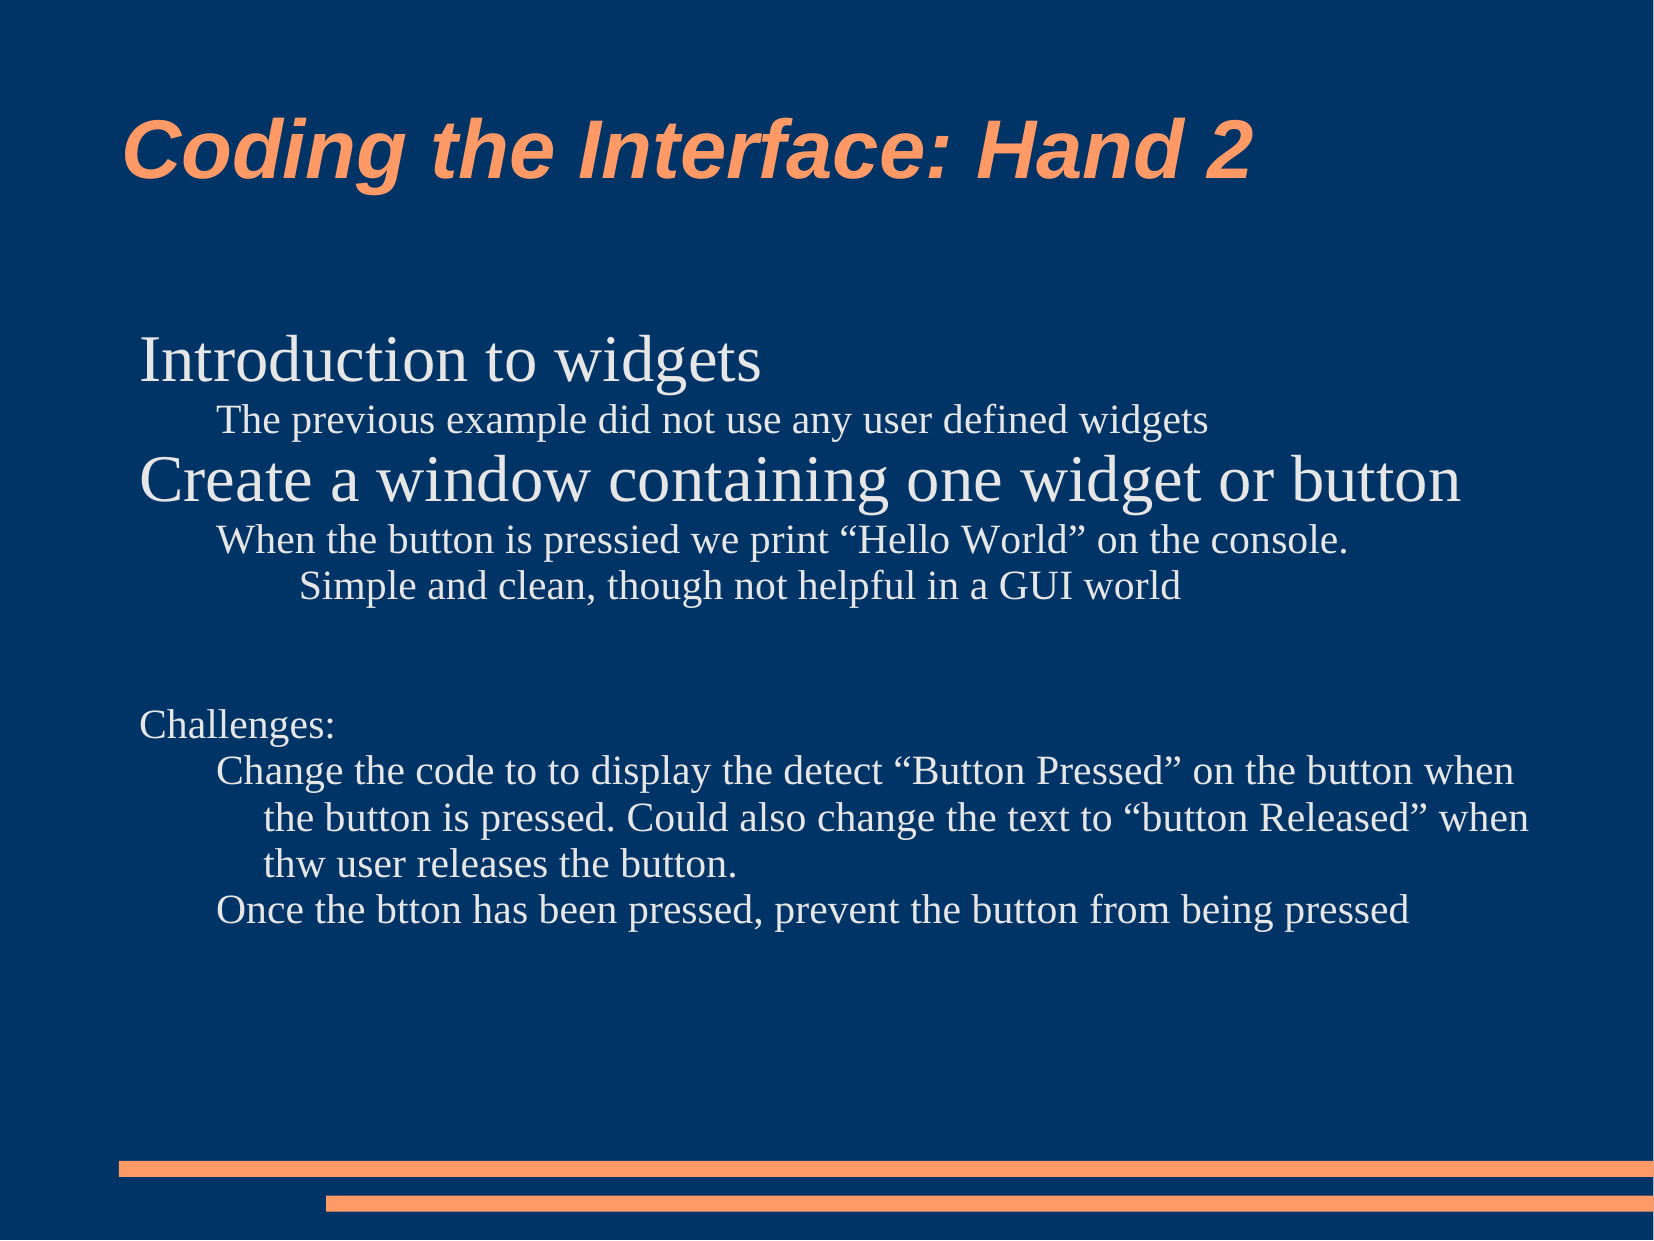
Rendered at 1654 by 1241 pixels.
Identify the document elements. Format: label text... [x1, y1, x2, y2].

title Coding the Interface: Hand 2 [121, 46, 1534, 254]
list Introduction to widgets The previous example did not use any user defined widgets Create a window containing one widget or button When the button is pressied we print “Hello World” on the console. Simple and clean, though not helpful in a GUI world Challenges: Change the code to to display the detect “Button Pressed” on the button when the button is pressed. Could also change the text to “button Released” when thw user releases the button. Once the btton has been pressed, prevent the button from being pressed [121, 322, 1561, 1126]
